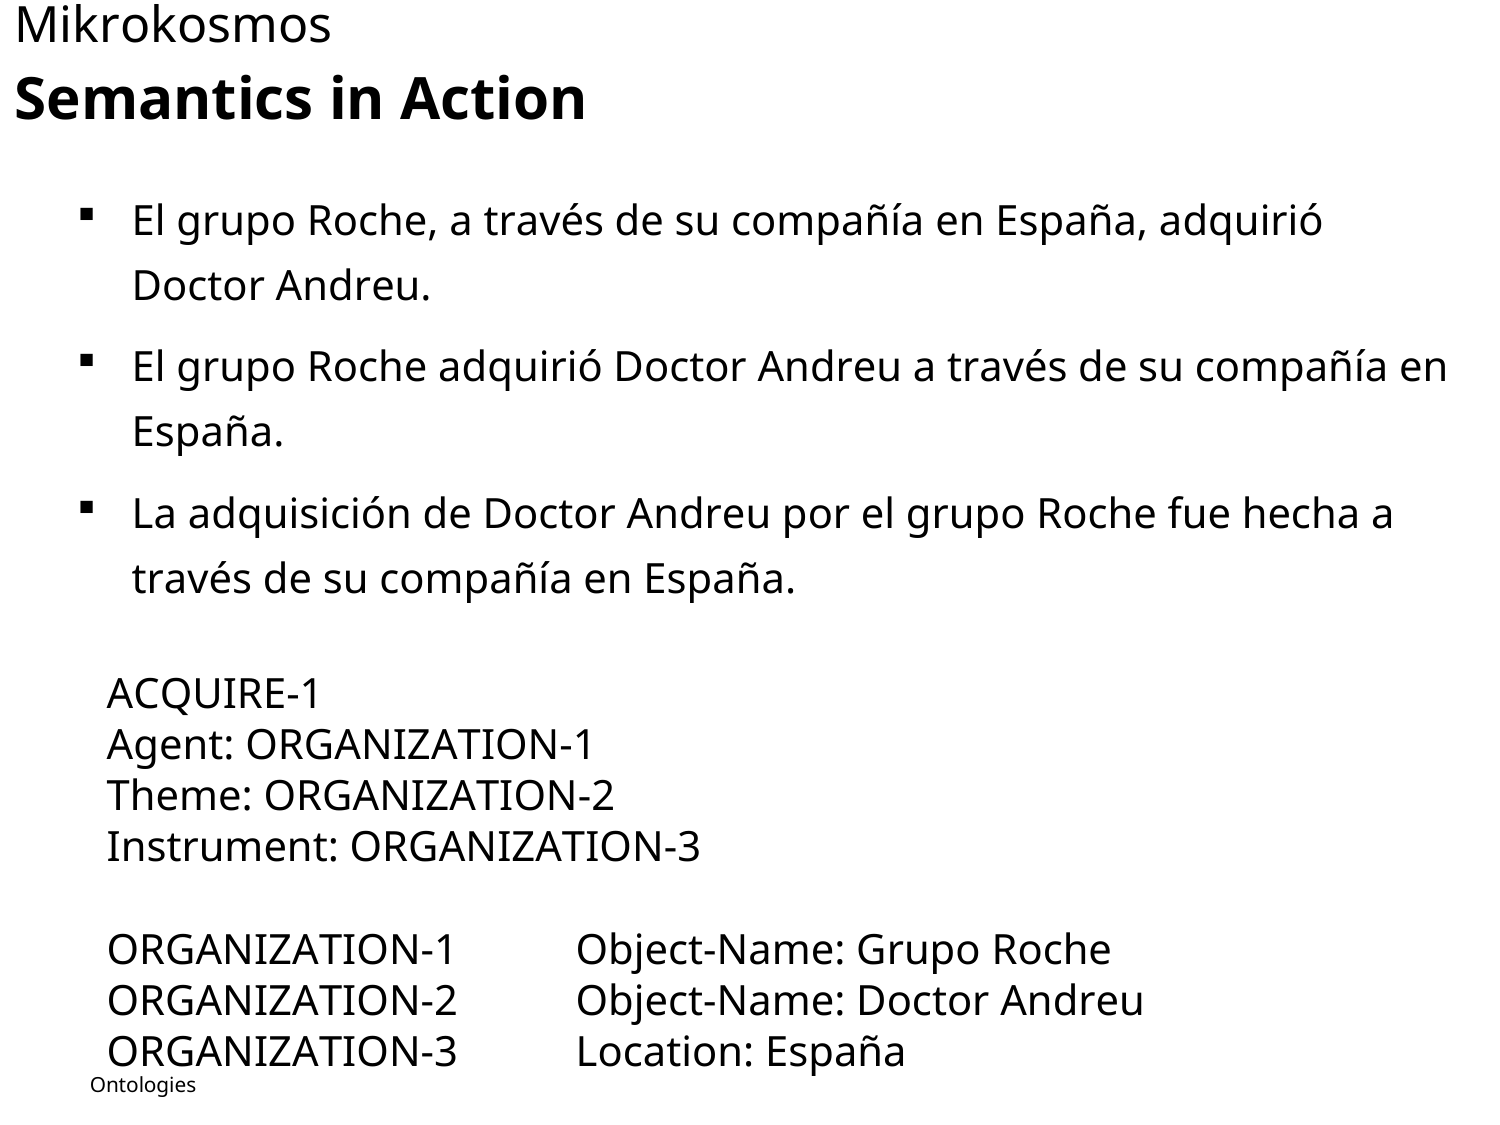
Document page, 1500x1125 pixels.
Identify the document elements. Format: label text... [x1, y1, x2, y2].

list El grupo Roche, a través de su compañía en España, adquirió Doctor Andreu. El grupo Roche adquirió Doctor Andreu a través de su compañía en España. La adquisición de Doctor Andreu por el grupo Roche fue hecha a través de su compañía en España. ACQUIRE-1 Agent: ORGANIZATION-1 Theme: ORGANIZATION-2 Instrument: ORGANIZATION-3 ORGANIZATION-1 Object-Name: Grupo Roche ORGANIZATION-2 Object-Name: Doctor Andreu ORGANIZATION-3 Location: España [62, 174, 1475, 1055]
title Mikrokosmos Semantics in Action [0, 0, 1500, 136]
